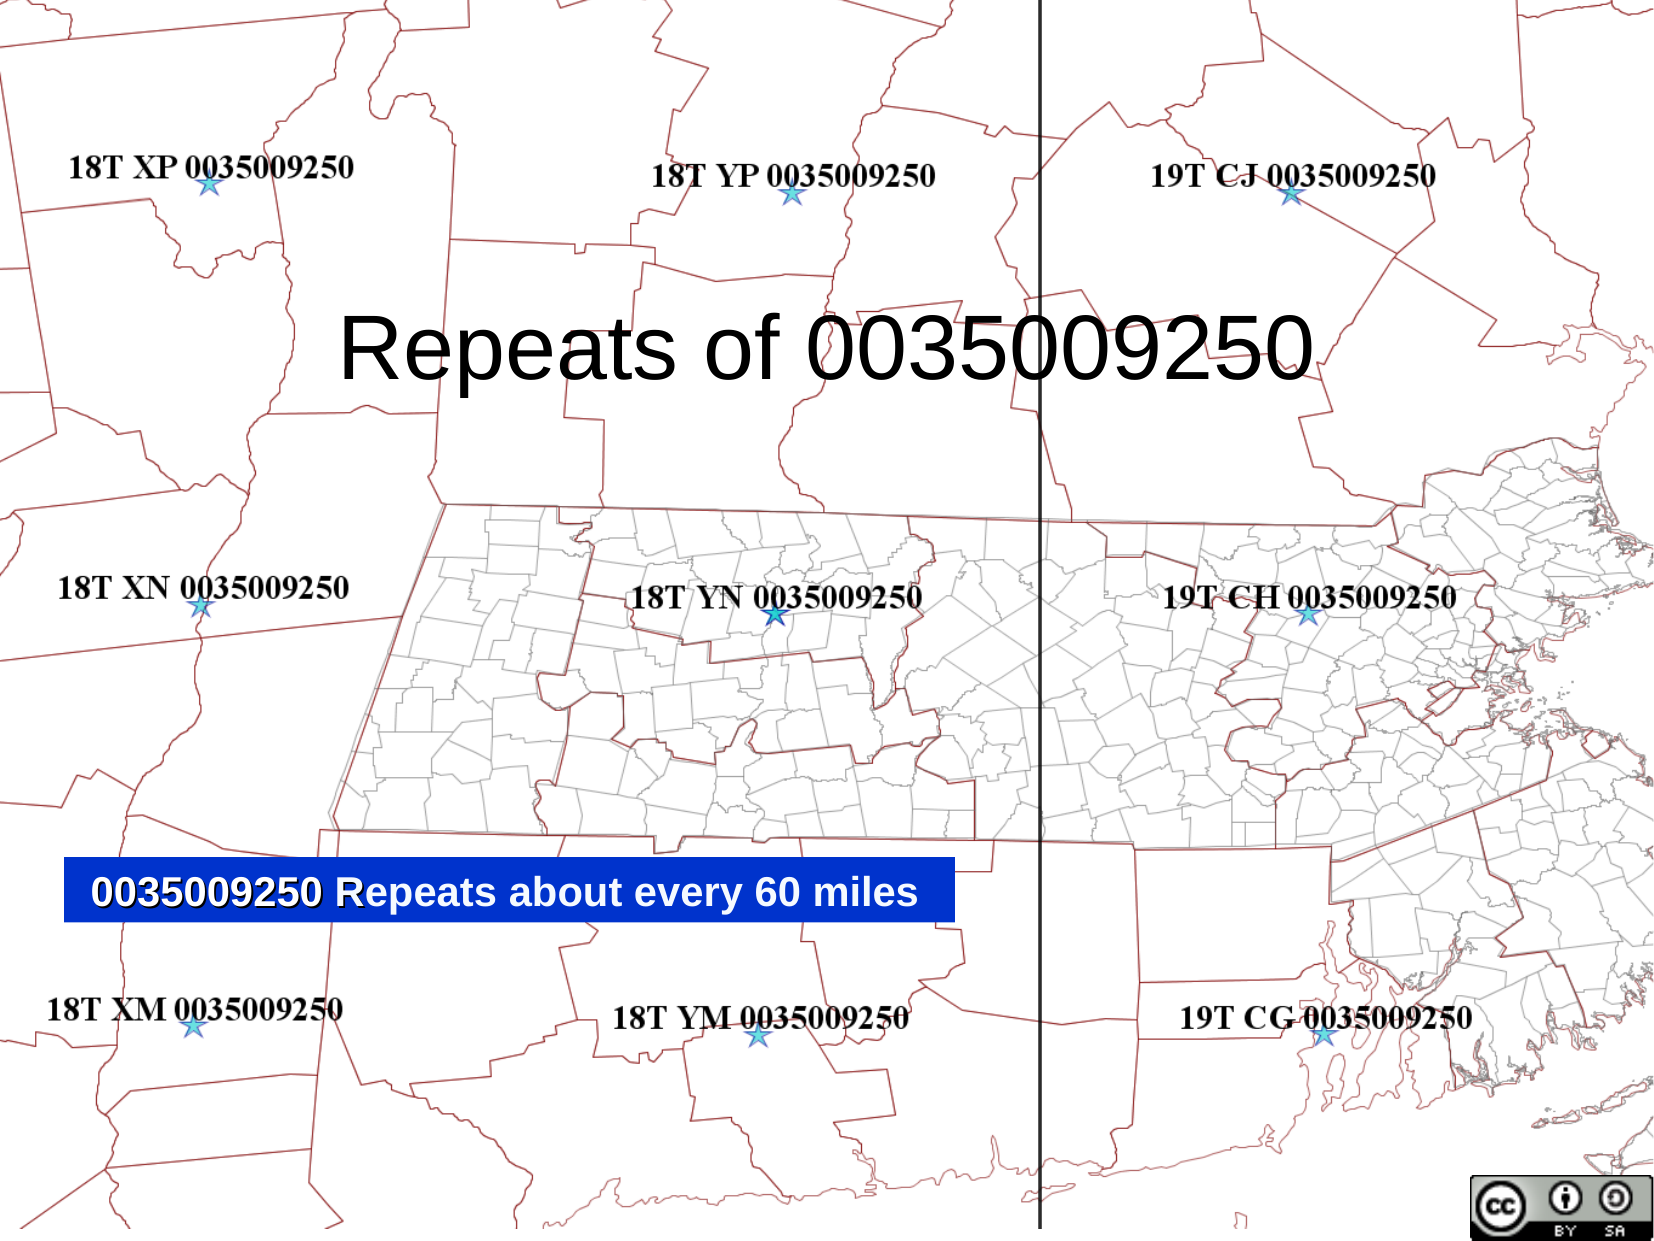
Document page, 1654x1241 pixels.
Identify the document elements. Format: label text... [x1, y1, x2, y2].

text_box 0035009250 Repeats about every 60 miles [64, 857, 955, 923]
picture [0, 0, 1654, 1241]
title Repeats of 0035009250 [82, 244, 1571, 452]
